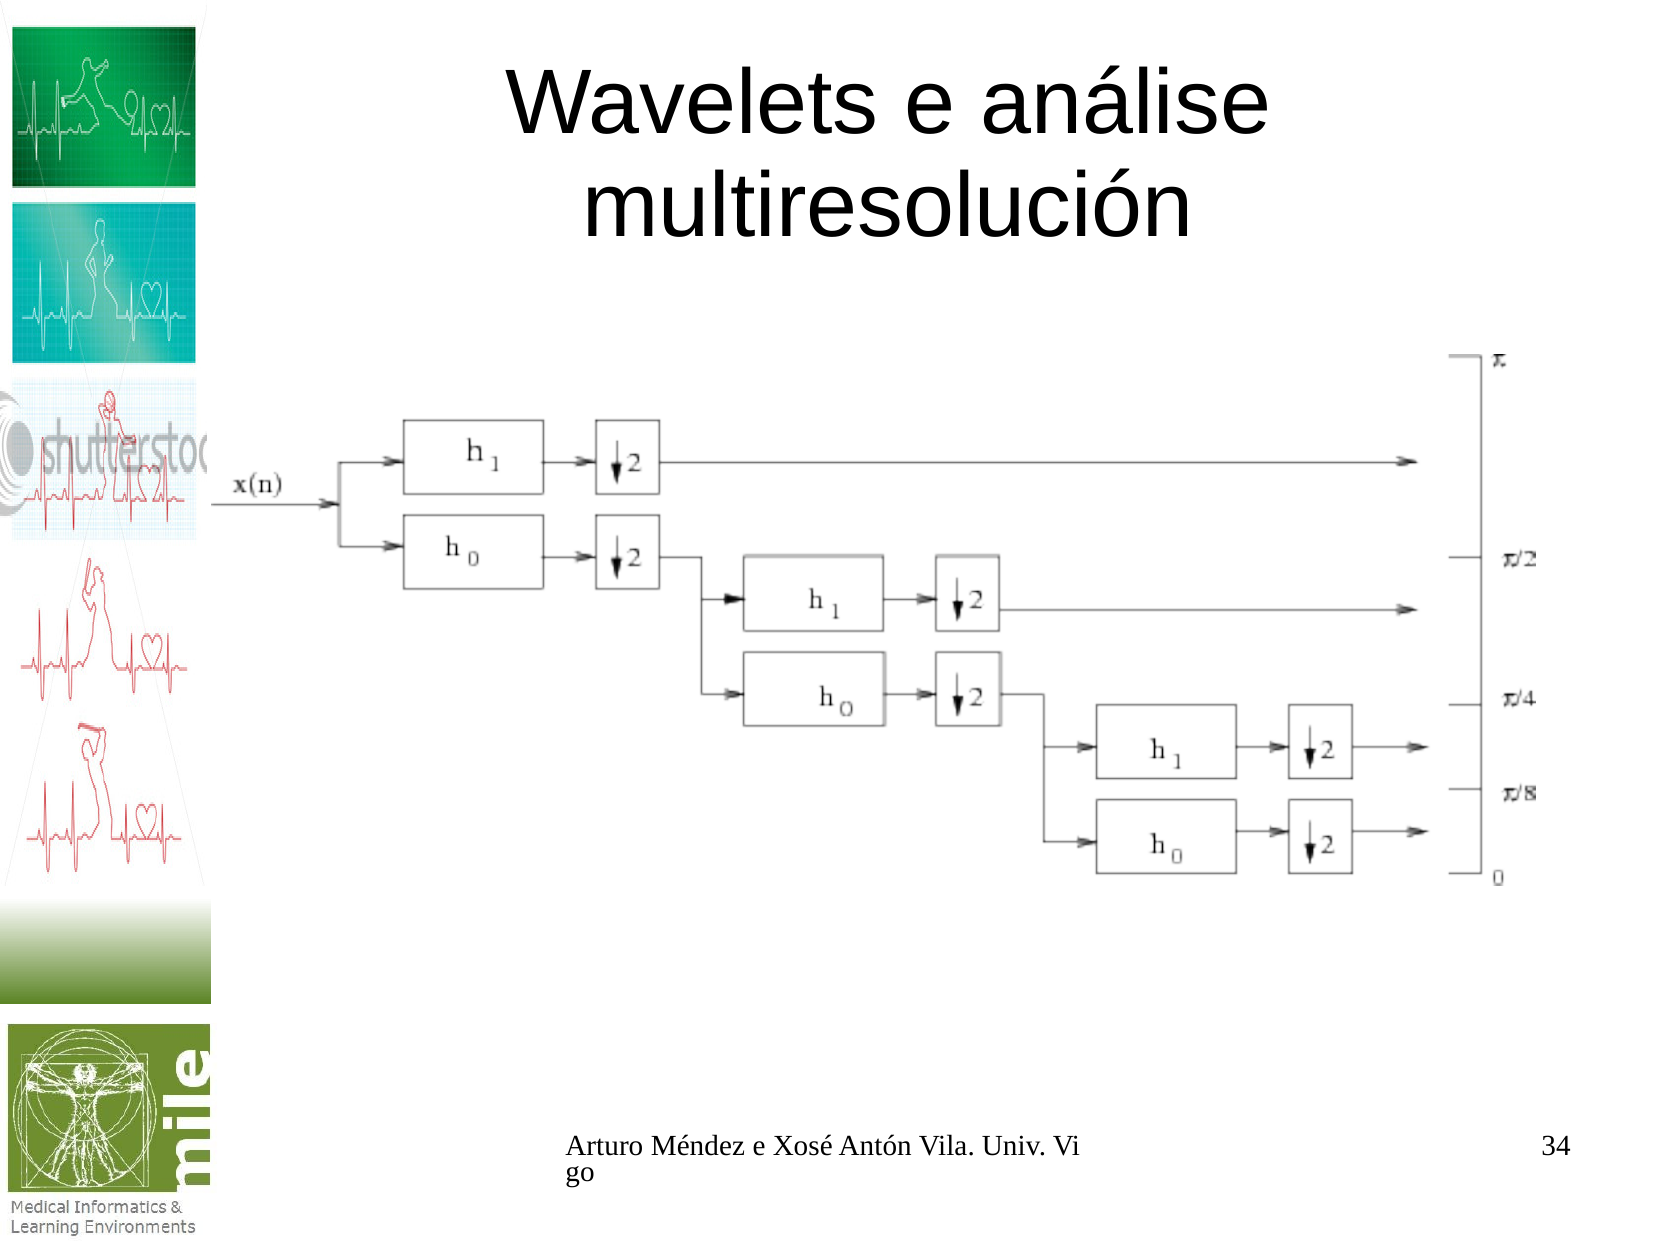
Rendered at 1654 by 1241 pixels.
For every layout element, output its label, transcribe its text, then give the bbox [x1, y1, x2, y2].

picture [211, 354, 1536, 886]
picture [0, 1008, 228, 1241]
picture [0, 0, 207, 886]
title Wavelets e análise multiresolución [206, 49, 1571, 257]
